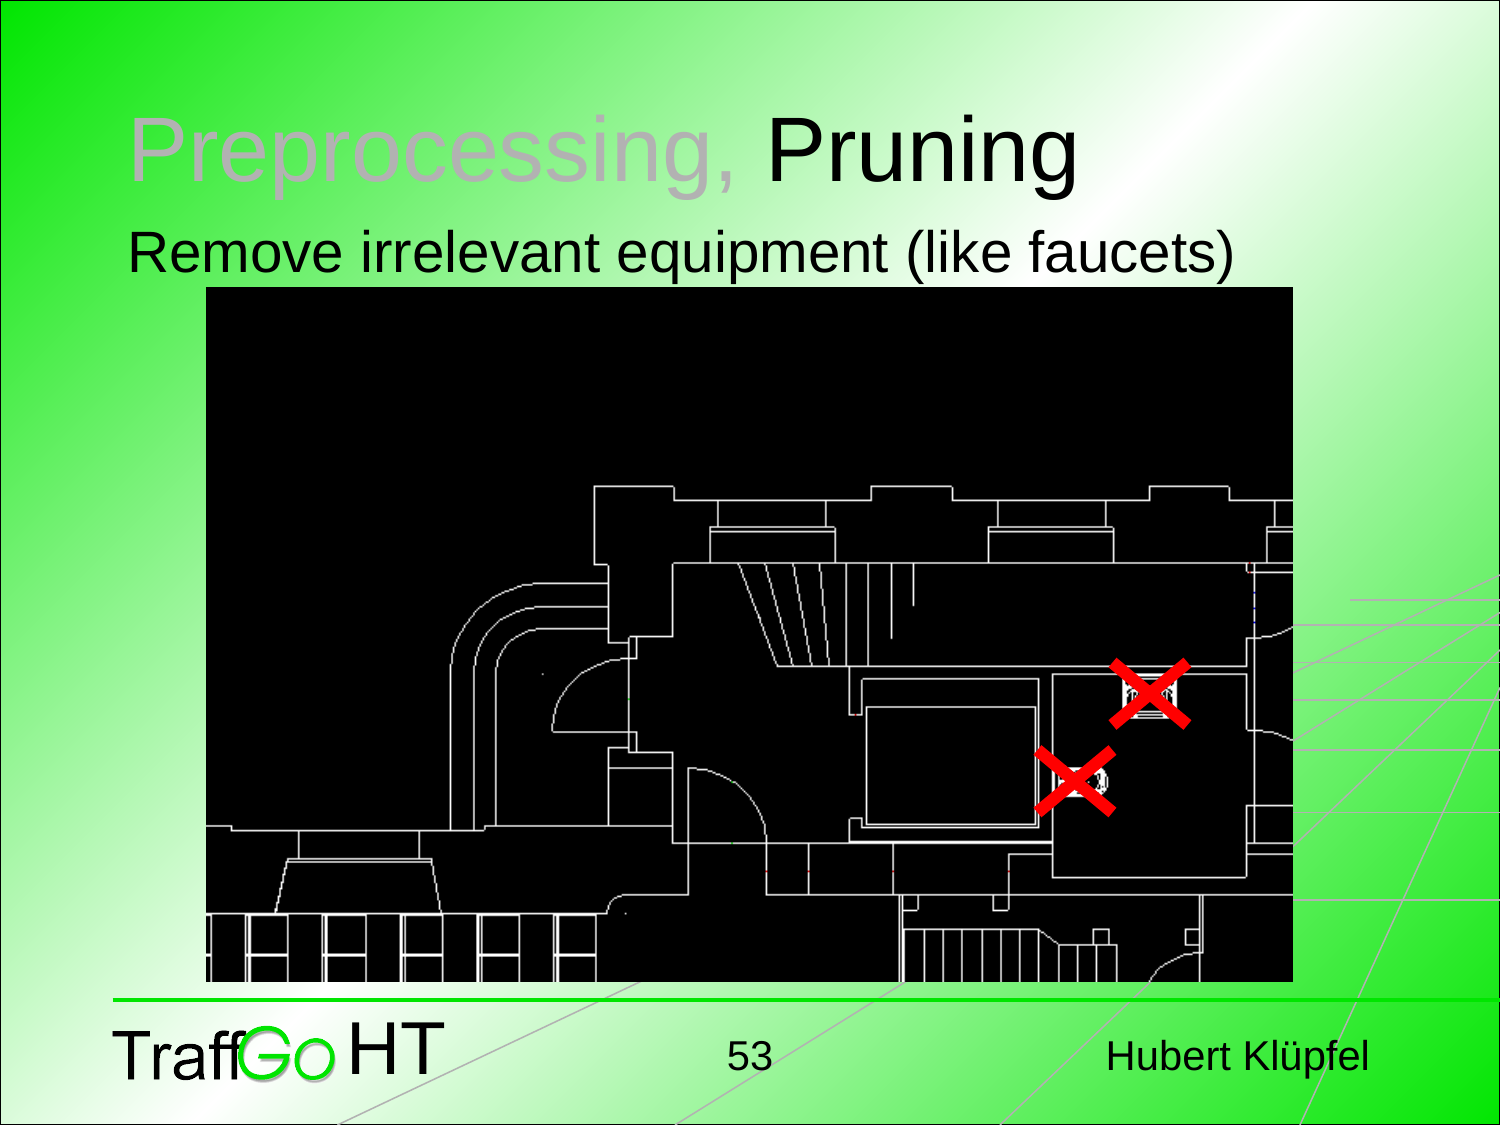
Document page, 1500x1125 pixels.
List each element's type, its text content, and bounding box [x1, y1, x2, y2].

picture [112, 1024, 338, 1085]
list Remove irrelevant equipment (like faucets) [112, 213, 1388, 301]
picture [206, 287, 1293, 982]
title Preprocessing, Pruning [112, 87, 1388, 213]
